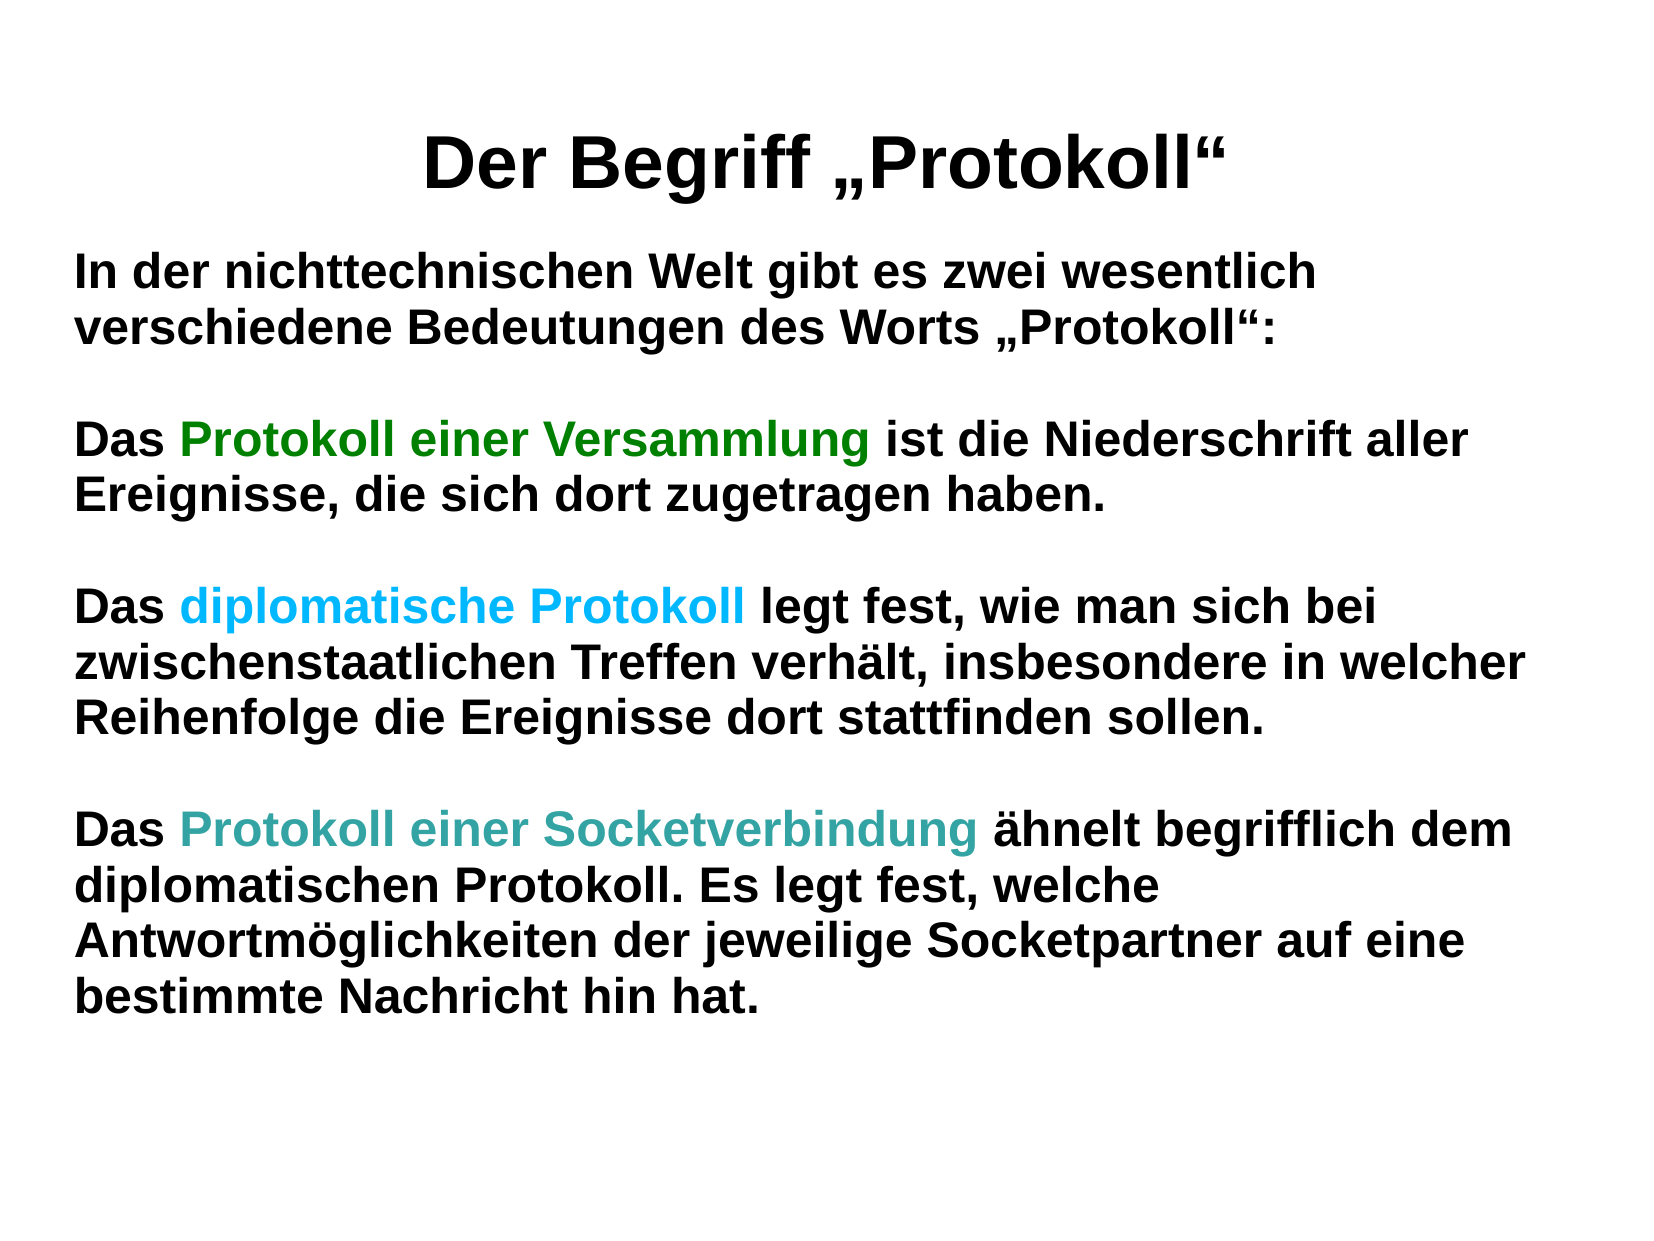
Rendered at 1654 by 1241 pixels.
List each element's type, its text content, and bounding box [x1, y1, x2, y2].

title Der Begriff „Protokoll“ [88, 78, 1565, 236]
text_box In der nichttechnischen Welt gibt es zwei wesentlich verschiedene Bedeutungen des Worts „Protokoll“: Das Protokoll einer Versammlung ist die Niederschrift aller Ereignisse, die sich dort zugetragen haben. Das diplomatische Protokoll legt fest, wie man sich bei zwischenstaatlichen Treffen verhält, insbesondere in welcher Reihenfolge die Ereignisse dort stattfinden sollen. Das Protokoll einer Socketverbindung ähnelt begrifflich dem diplomatischen Protokoll. Es legt fest, welche Antwortmöglichkeiten der jeweilige Socketpartner auf eine bestimmte Nachricht hin hat. [59, 236, 1595, 1049]
